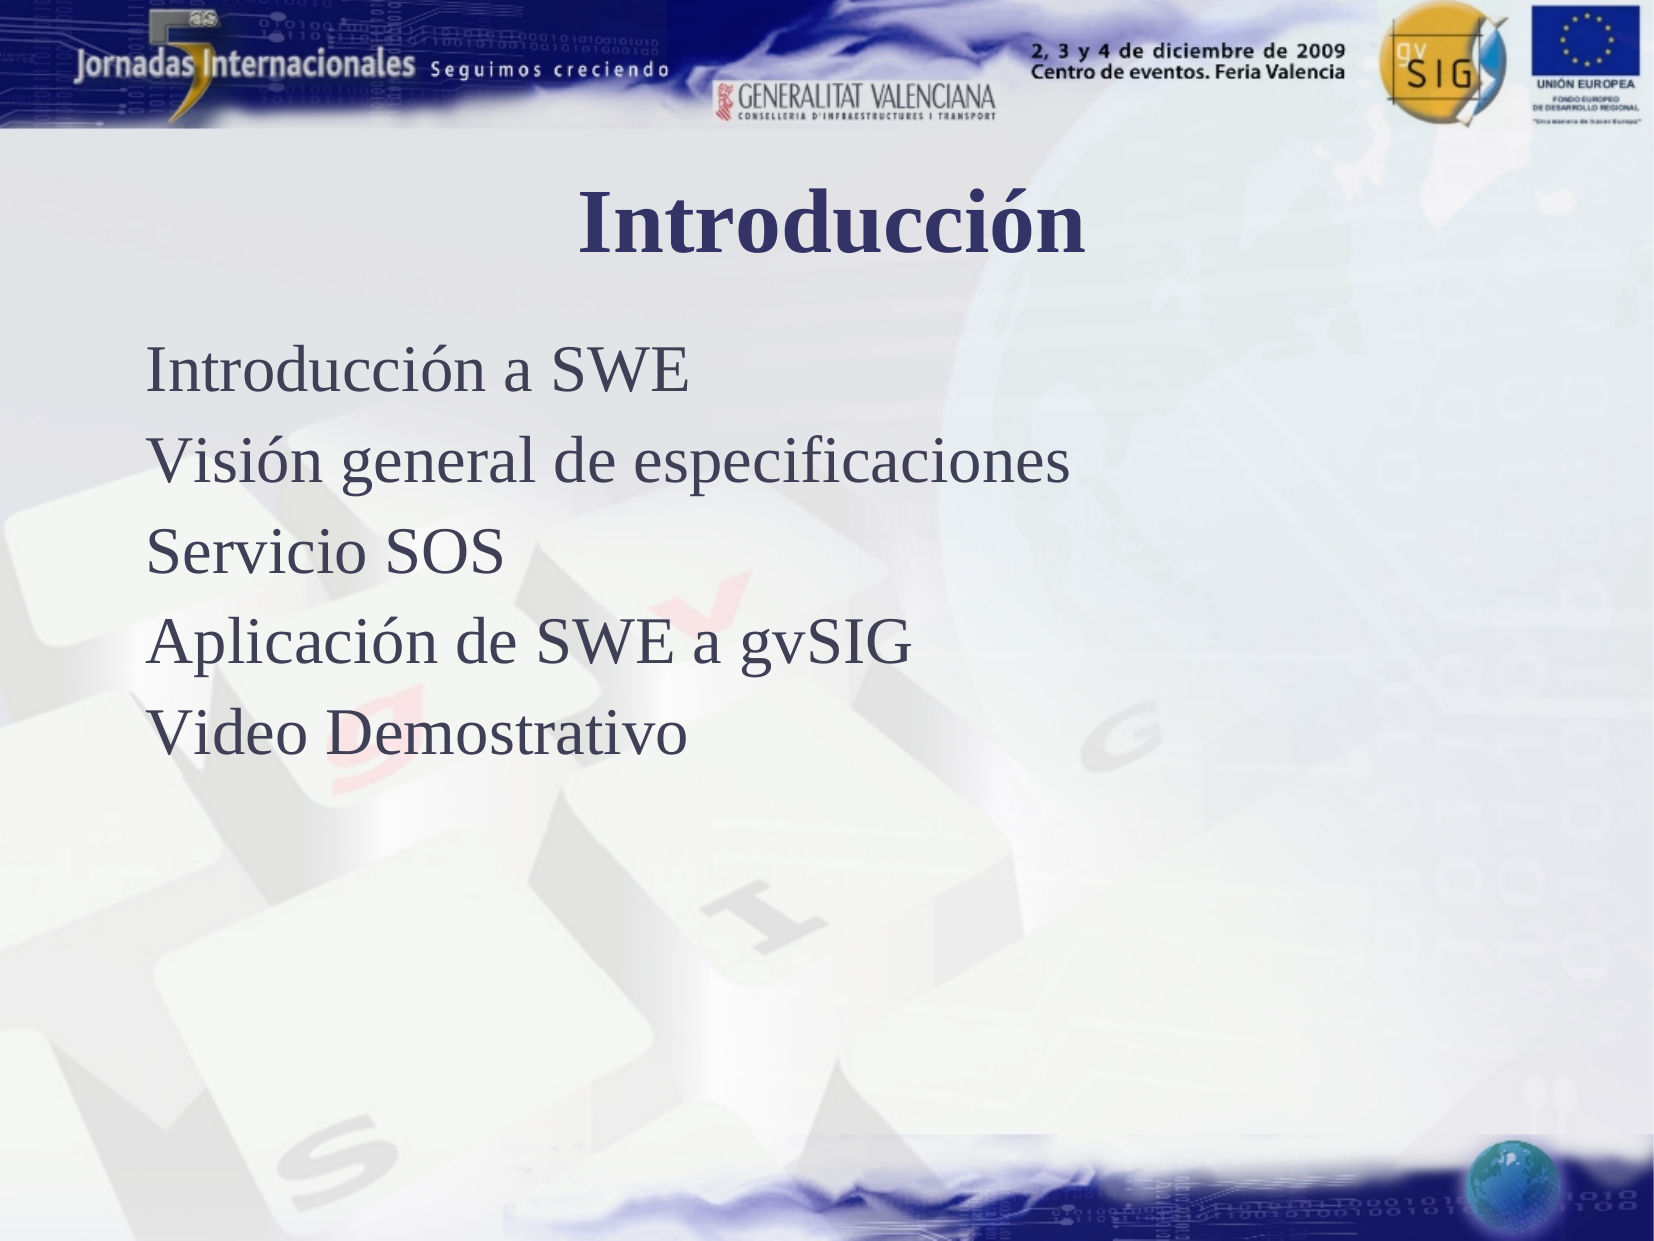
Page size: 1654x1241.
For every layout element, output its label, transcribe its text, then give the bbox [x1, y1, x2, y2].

picture [0, 0, 1654, 1241]
title Introducción [88, 117, 1577, 325]
list Introducción a SWE Visión general de especificaciones Servicio SOS Aplicación de SWE a gvSIG Video Demostrativo [130, 324, 1506, 1138]
